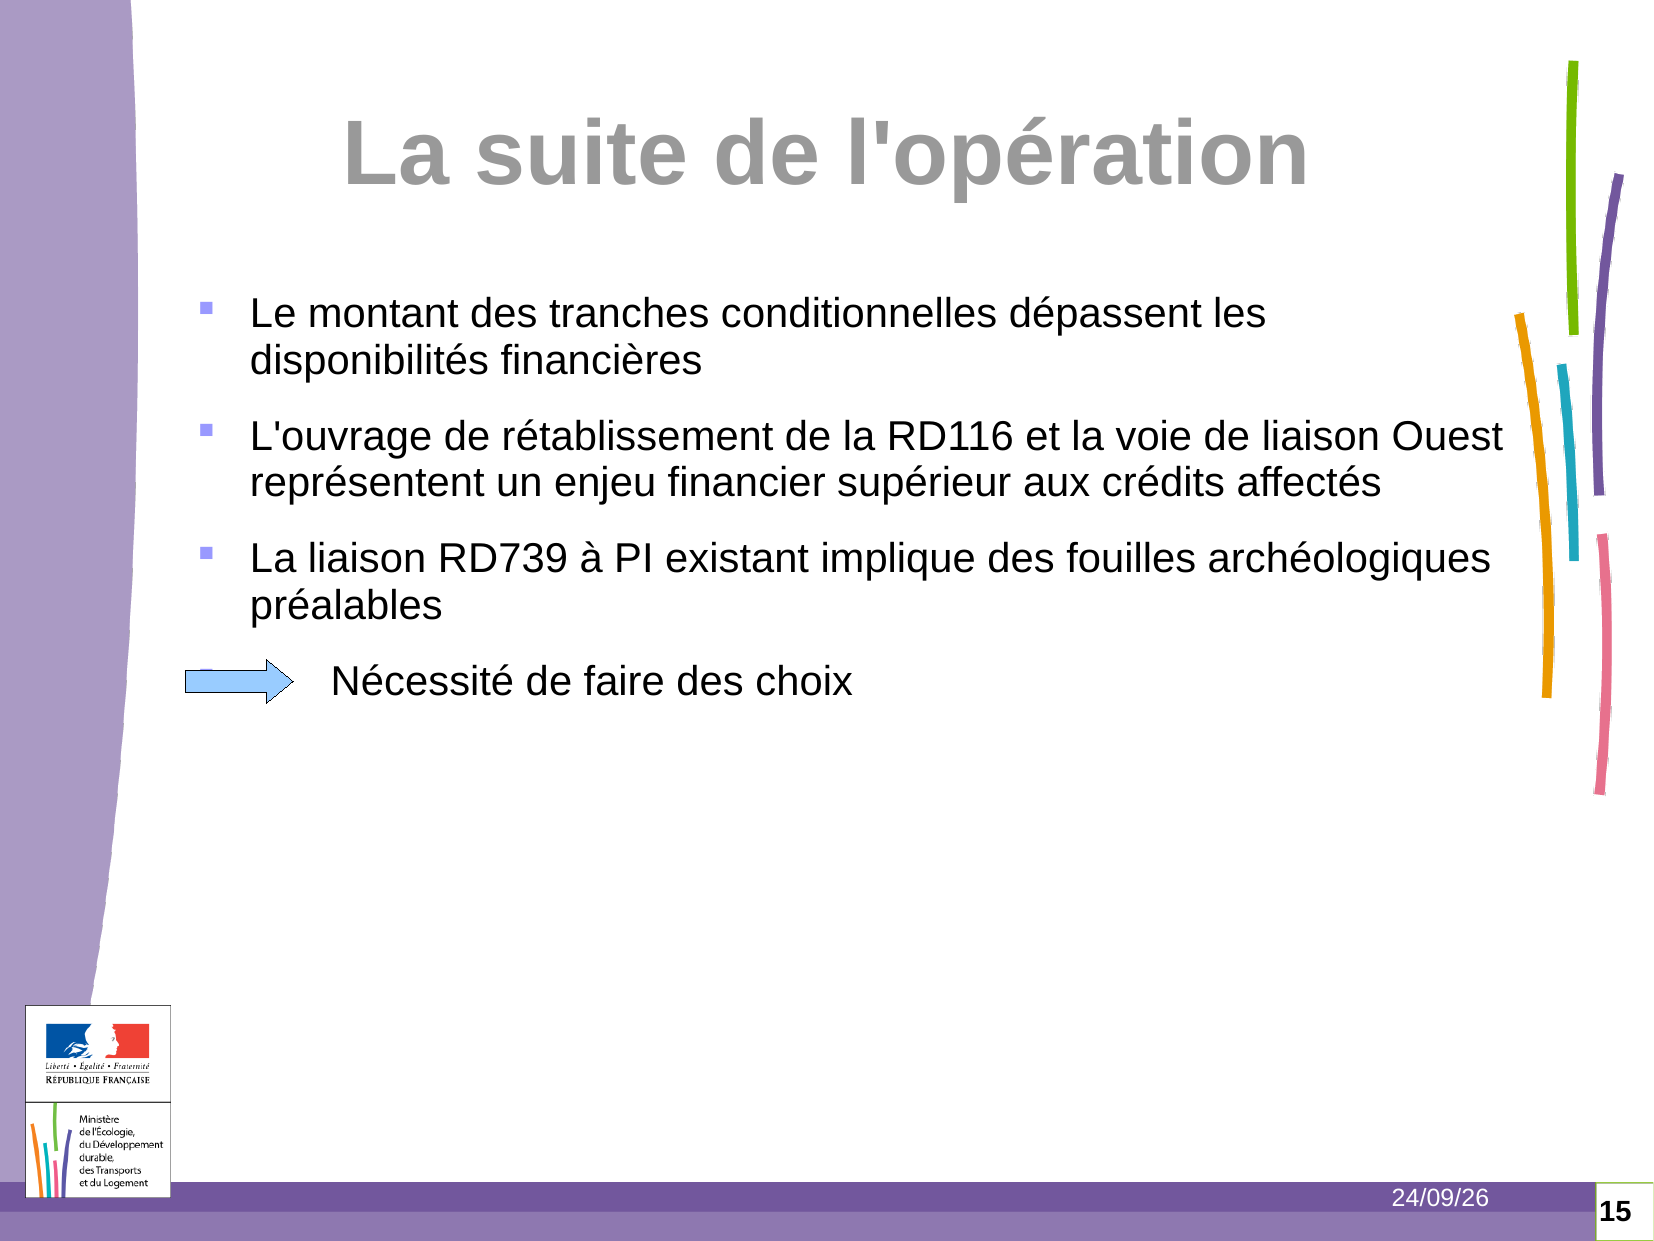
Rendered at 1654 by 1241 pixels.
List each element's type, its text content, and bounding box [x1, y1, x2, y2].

text_box [185, 659, 294, 704]
list Le montant des tranches conditionnelles dépassent les disponibilités financières L'ouvrage de rétablissement de la RD116 et la voie de liaison Ouest représentent un enjeu financier supérieur aux crédits affectés La liaison RD739 à PI existant implique des fouilles archéologiques préalables Nécessité de faire des choix [179, 290, 1509, 1094]
title La suite de l'opération [82, 56, 1571, 250]
picture [0, 0, 1654, 1241]
